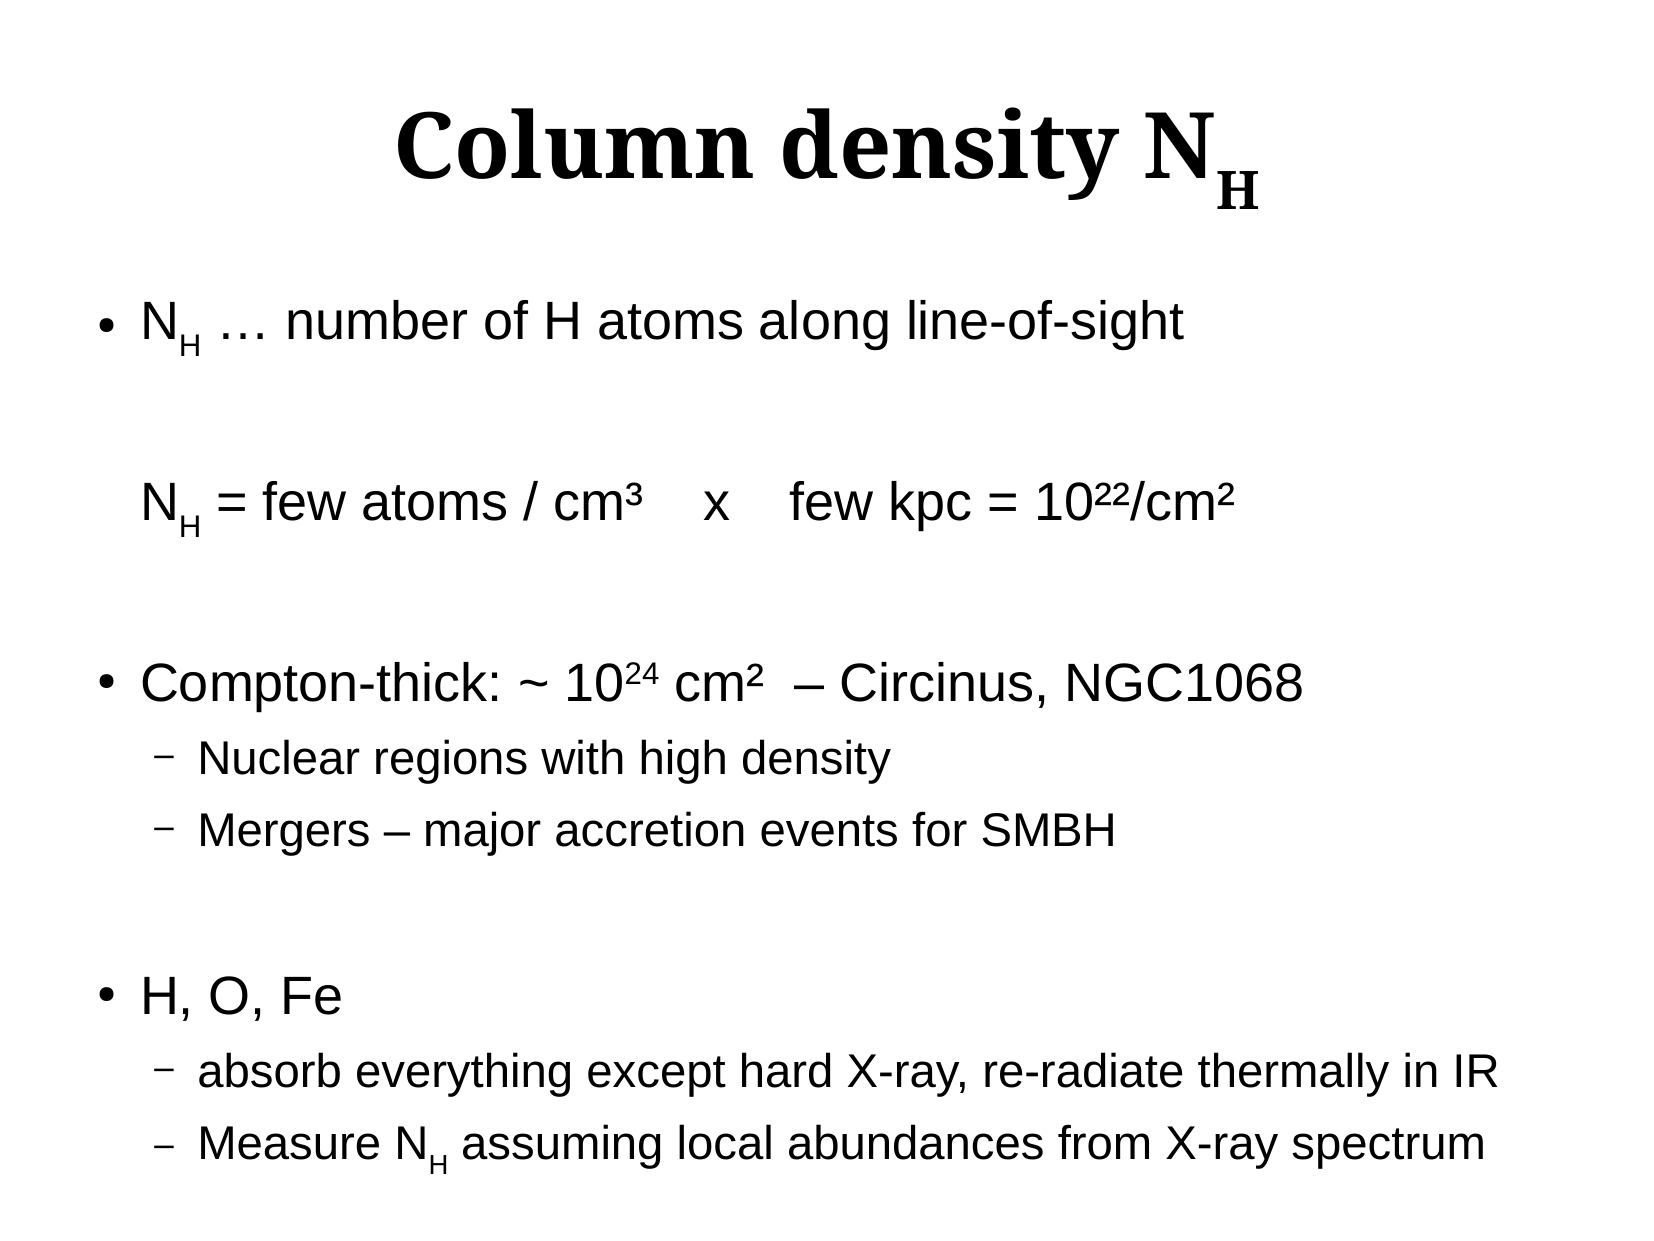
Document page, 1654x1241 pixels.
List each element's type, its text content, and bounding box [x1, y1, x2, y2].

list NH … number of H atoms along line-of-sight NH = few atoms / cm³ x few kpc = 10²²/cm² Compton-thick: ~ 1024 cm² – Circinus, NGC1068 Nuclear regions with high density Mergers – major accretion events for SMBH H, O, Fe absorb everything except hard X-ray, re-radiate thermally in IR Measure NH assuming local abundances from X-ray spectrum [82, 290, 1571, 1186]
title Column density NH [82, 49, 1571, 257]
